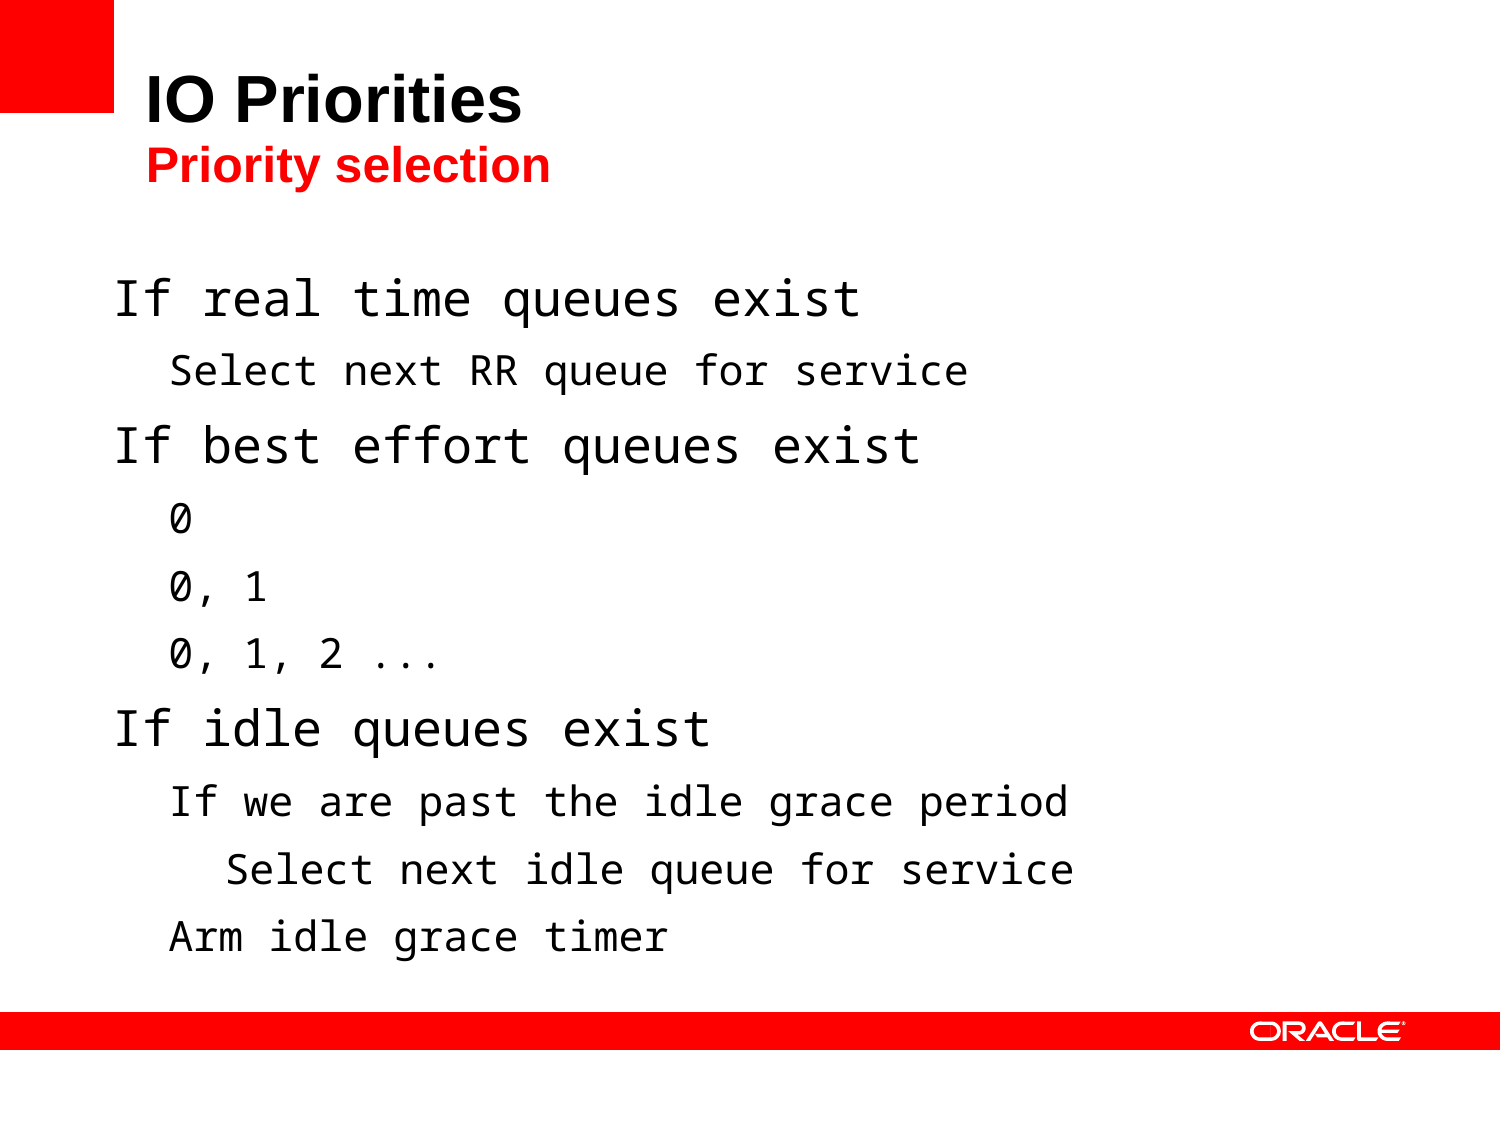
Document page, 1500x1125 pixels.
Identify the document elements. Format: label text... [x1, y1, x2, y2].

title IO Priorities Priority selection [145, 49, 1390, 205]
picture [0, 1012, 1500, 1050]
list If real time queues exist Select next RR queue for service If best effort queues exist 0 0, 1 0, 1, 2 ... If idle queues exist If we are past the idle grace period Select next idle queue for service Arm idle grace timer [112, 262, 1349, 961]
picture [0, 0, 114, 113]
